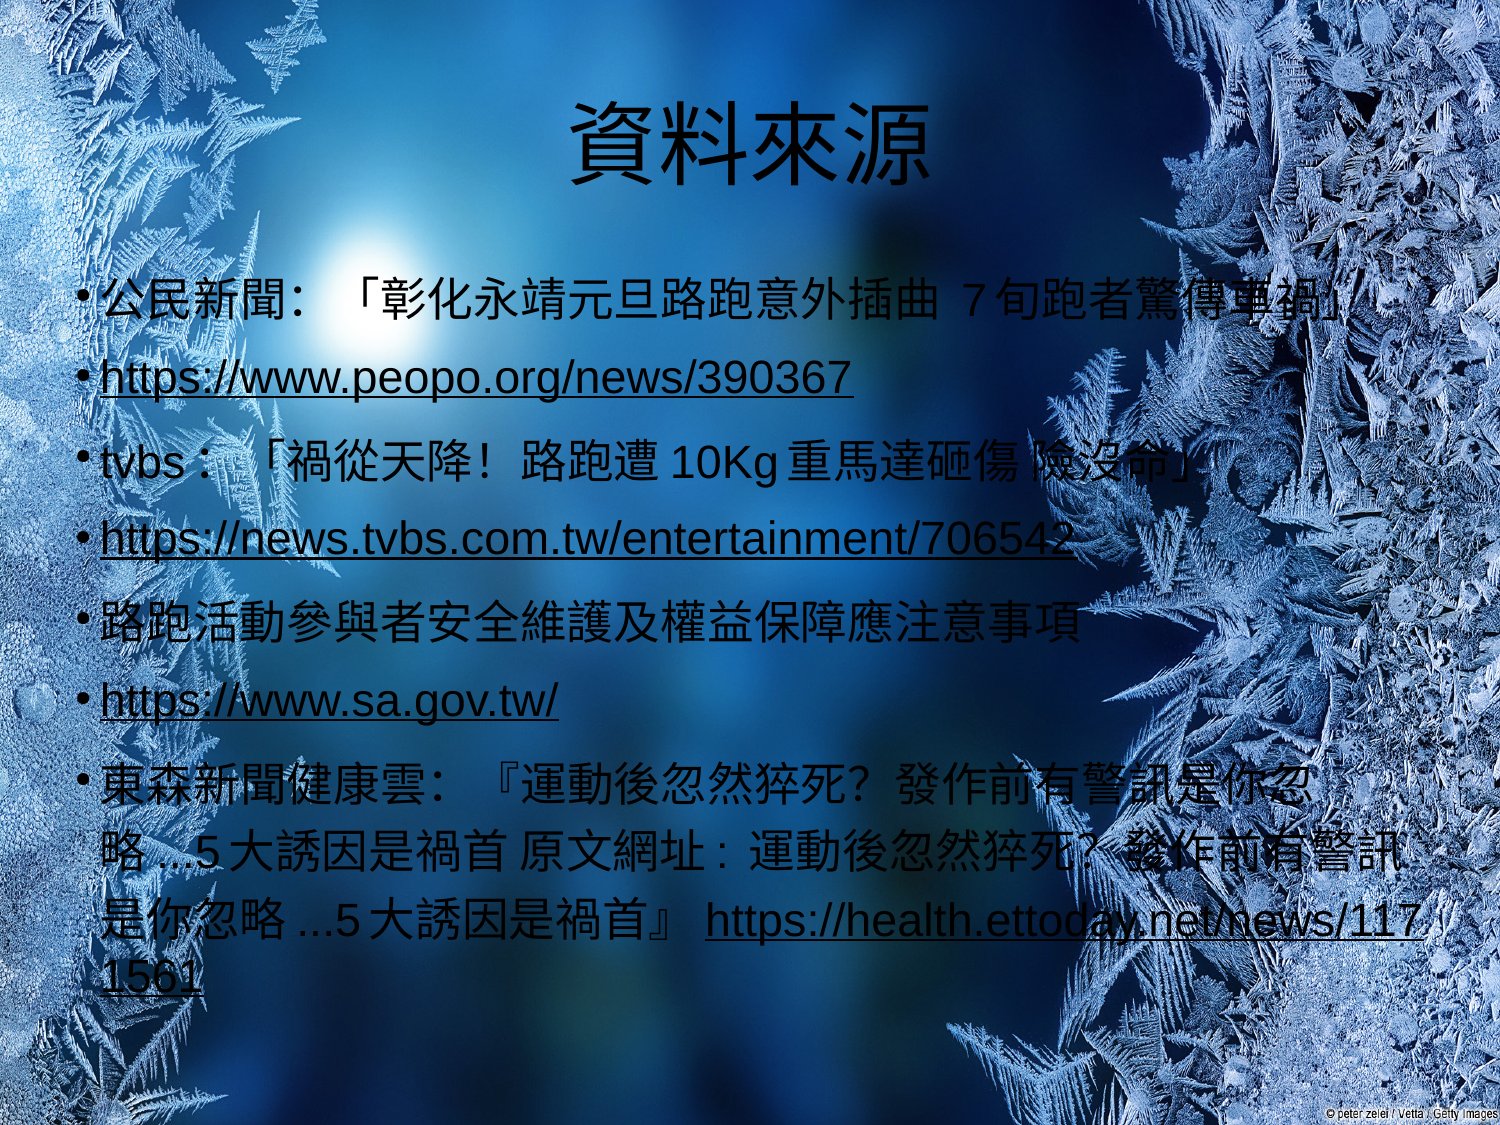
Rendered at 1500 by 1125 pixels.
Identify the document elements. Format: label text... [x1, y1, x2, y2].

picture [0, 0, 1500, 1125]
title 資料來源 [75, 45, 1425, 233]
list 公民新聞：「彰化永靖元旦路跑意外插曲 7旬跑者驚傳車禍」 https://www.peopo.org/news/390367 tvbs：「禍從天降！路跑遭10Kg重馬達砸傷 險沒命」 https://news.tvbs.com.tw/entertainment/706542 路跑活動參與者安全維護及權益保障應注意事項 https://www.sa.gov.tw/ 東森新聞健康雲：『運動後忽然猝死？發作前有警訊是你忽略...5大誘因是禍首 原文網址: 運動後忽然猝死？發作前有警訊是你忽略...5大誘因是禍首』https://health.ettoday.net/news/1171561 [75, 262, 1425, 1005]
